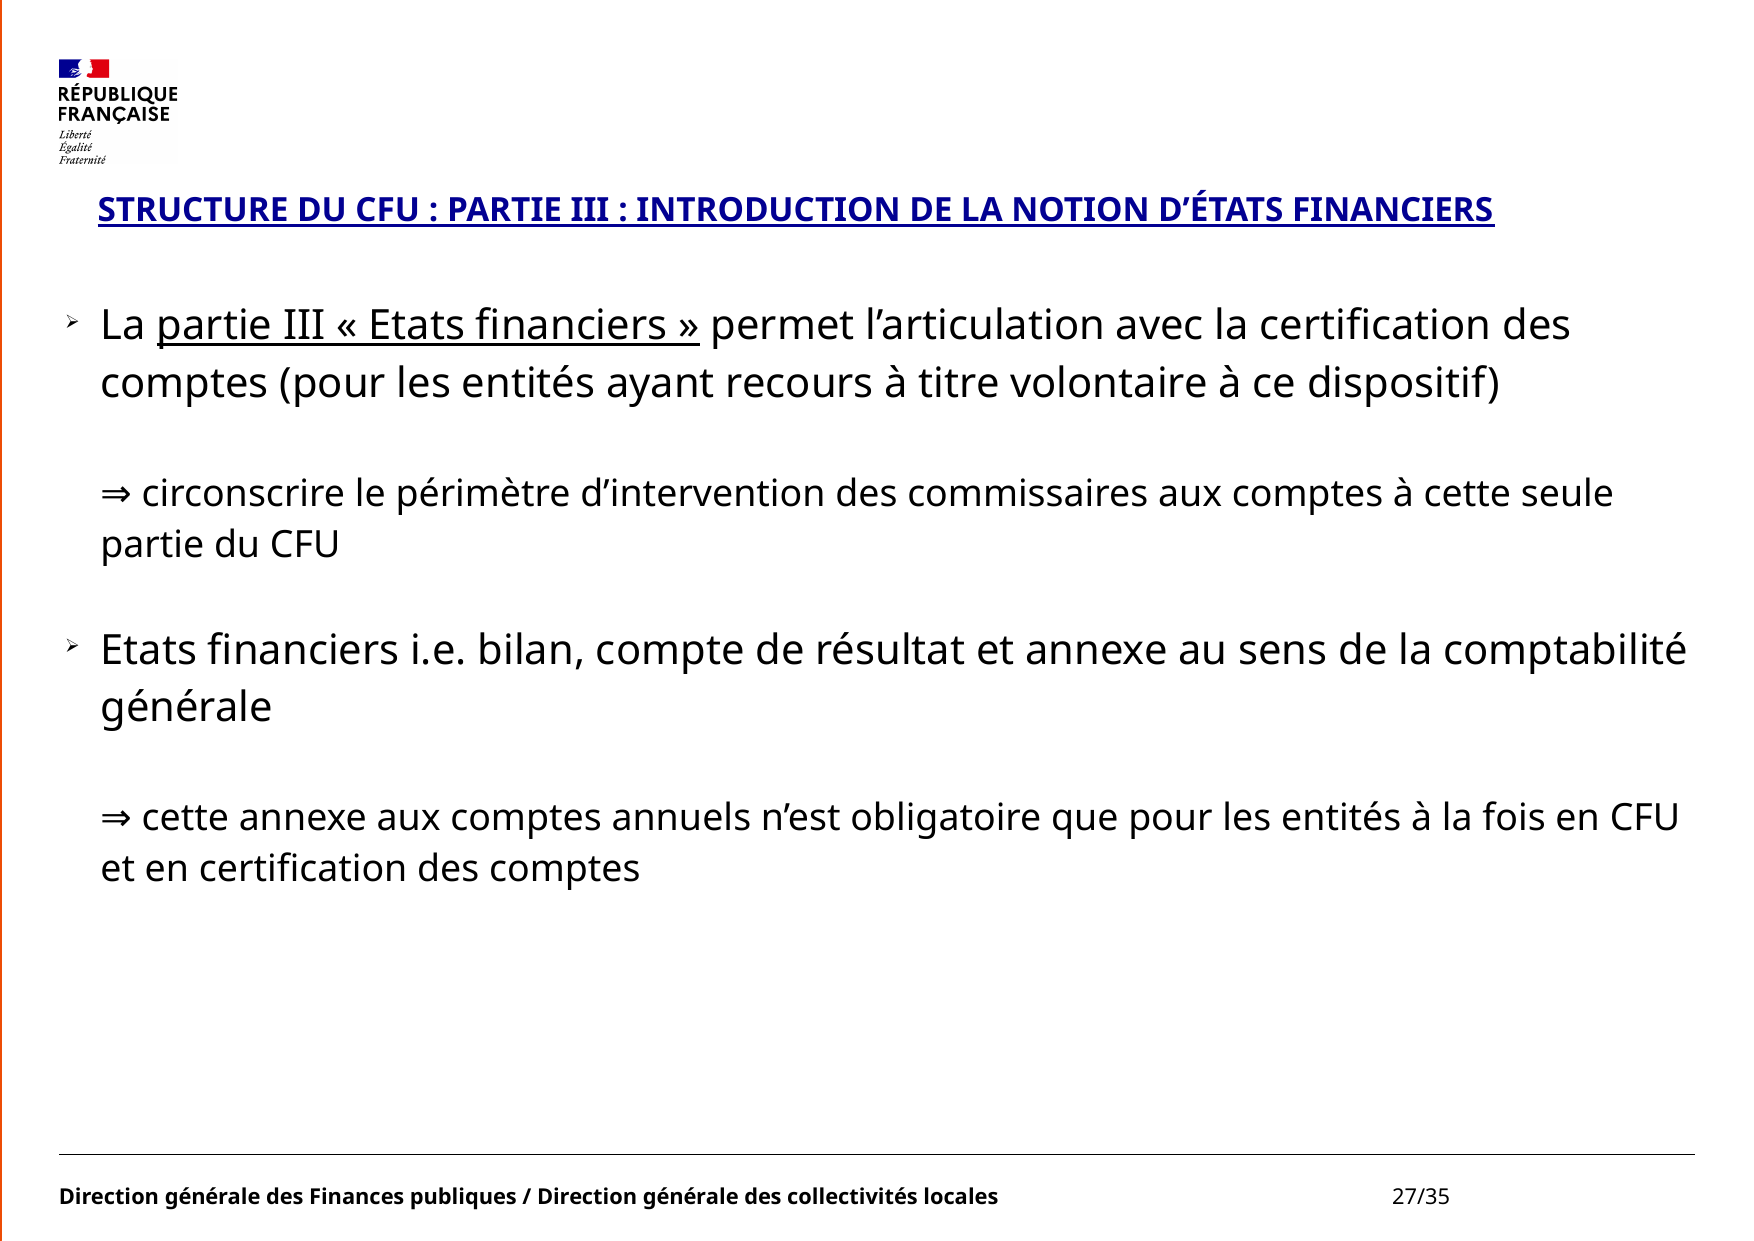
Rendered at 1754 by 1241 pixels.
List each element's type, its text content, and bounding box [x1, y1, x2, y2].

picture [59, 59, 178, 164]
text_box La partie III « Etats financiers » permet l’articulation avec la certification des comptes (pour les entités ayant recours à titre volontaire à ce dispositif) ⇒ circonscrire le périmètre d’intervention des commissaires aux comptes à cette seule partie du CFU Etats financiers i.e. bilan, compte de résultat et annexe au sens de la comptabilité générale ⇒ cette annexe aux comptes annuels n’est obligatoire que pour les entités à la fois en CFU et en certification des comptes [64, 295, 1701, 971]
text_box STRUCTURE DU CFU : PARTIE III : INTRODUCTION DE LA NOTION D’ÉTATS FINANCIERS [82, 165, 1695, 286]
